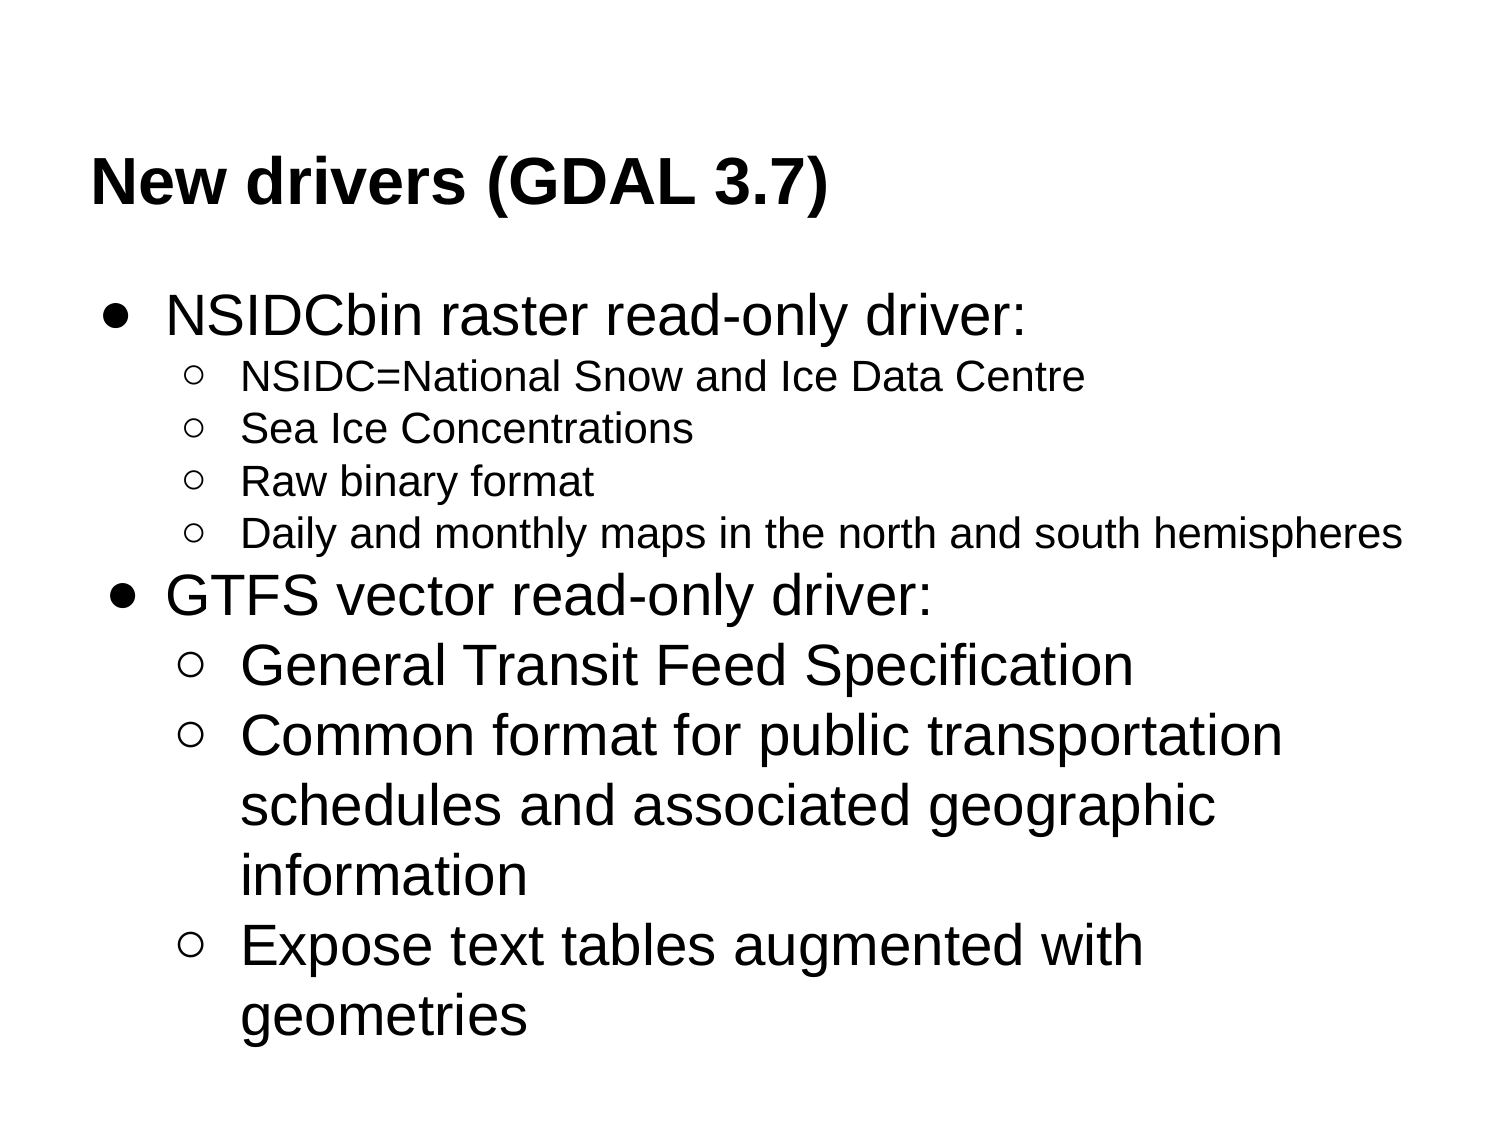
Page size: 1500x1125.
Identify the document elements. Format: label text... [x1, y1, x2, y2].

list NSIDCbin raster read-only driver: NSIDC=National Snow and Ice Data Centre Sea Ice Concentrations Raw binary format Daily and monthly maps in the north and south hemispheres GTFS vector read-only driver: General Transit Feed Specification Common format for public transportation schedules and associated geographic information Expose text tables augmented with geometries [75, 262, 1425, 1078]
title New drivers (GDAL 3.7) [75, 45, 1425, 233]
